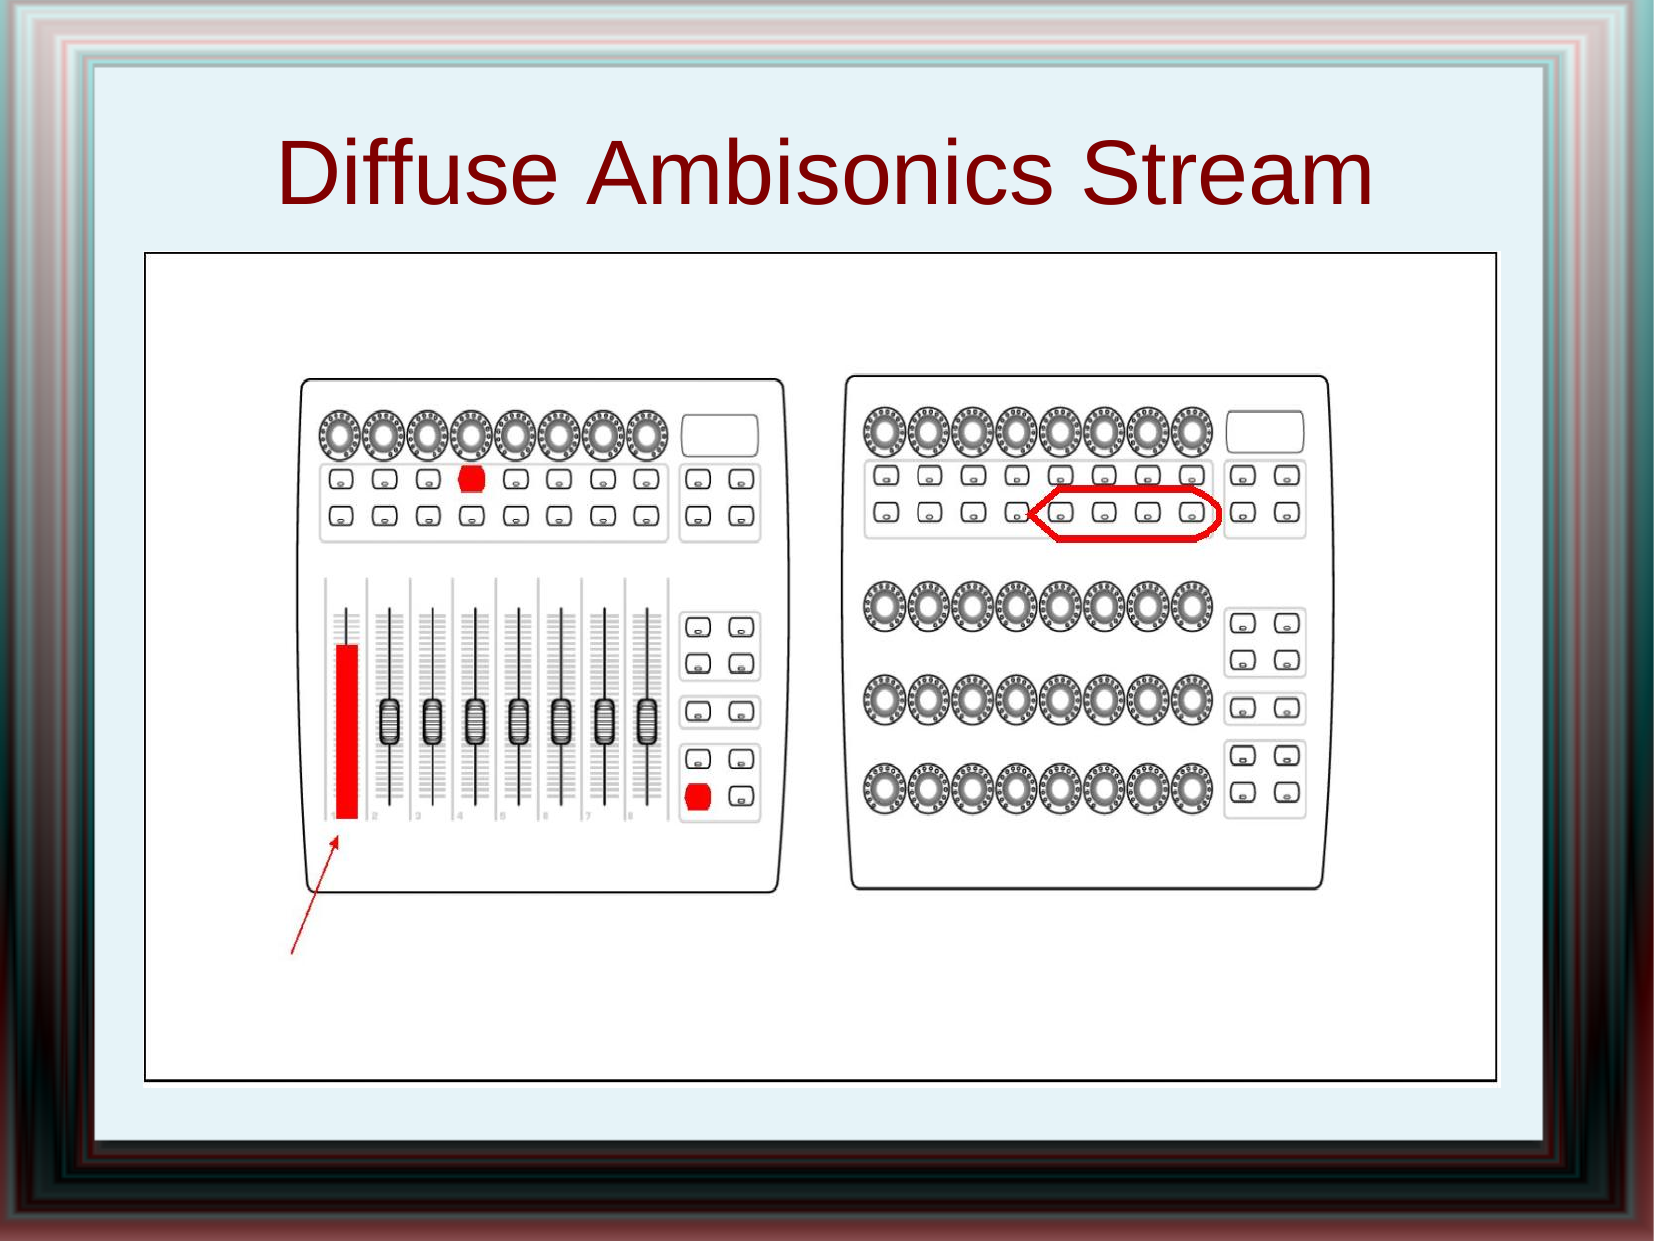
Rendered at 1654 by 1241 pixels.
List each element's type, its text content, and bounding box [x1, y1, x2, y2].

picture [0, 0, 1654, 1241]
title Diffuse Ambisonics Stream [118, 95, 1536, 250]
